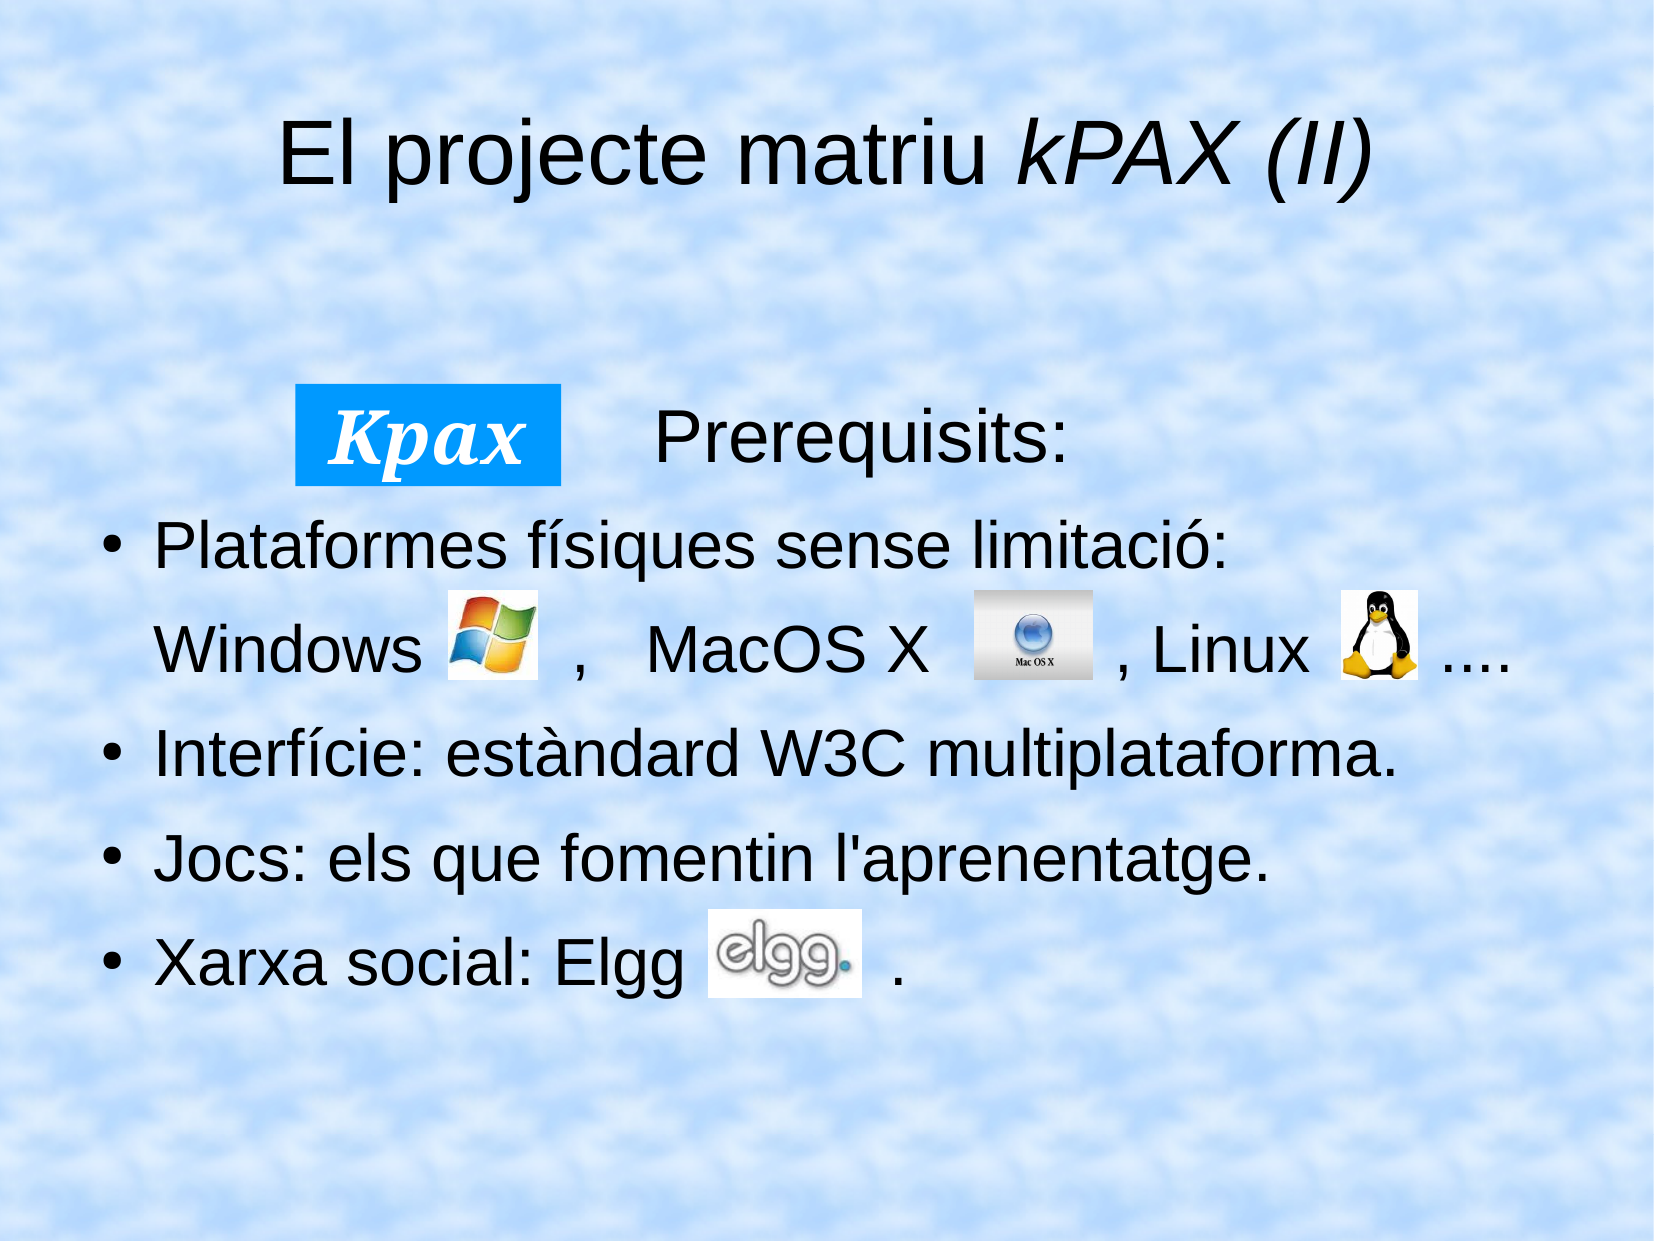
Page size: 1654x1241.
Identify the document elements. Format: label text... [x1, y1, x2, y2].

text_box Kpax [295, 383, 562, 473]
picture [0, 0, 1654, 1241]
title El projecte matriu kPAX (II) [82, 49, 1571, 257]
list Prerequisits: Plataformes físiques sense limitació: Windows , MacOS X , Linux .... Interfície: estàndard W3C multiplataforma. Jocs: els que fomentin l'aprenentatge. Xarxa social: Elgg . [82, 290, 1571, 1109]
